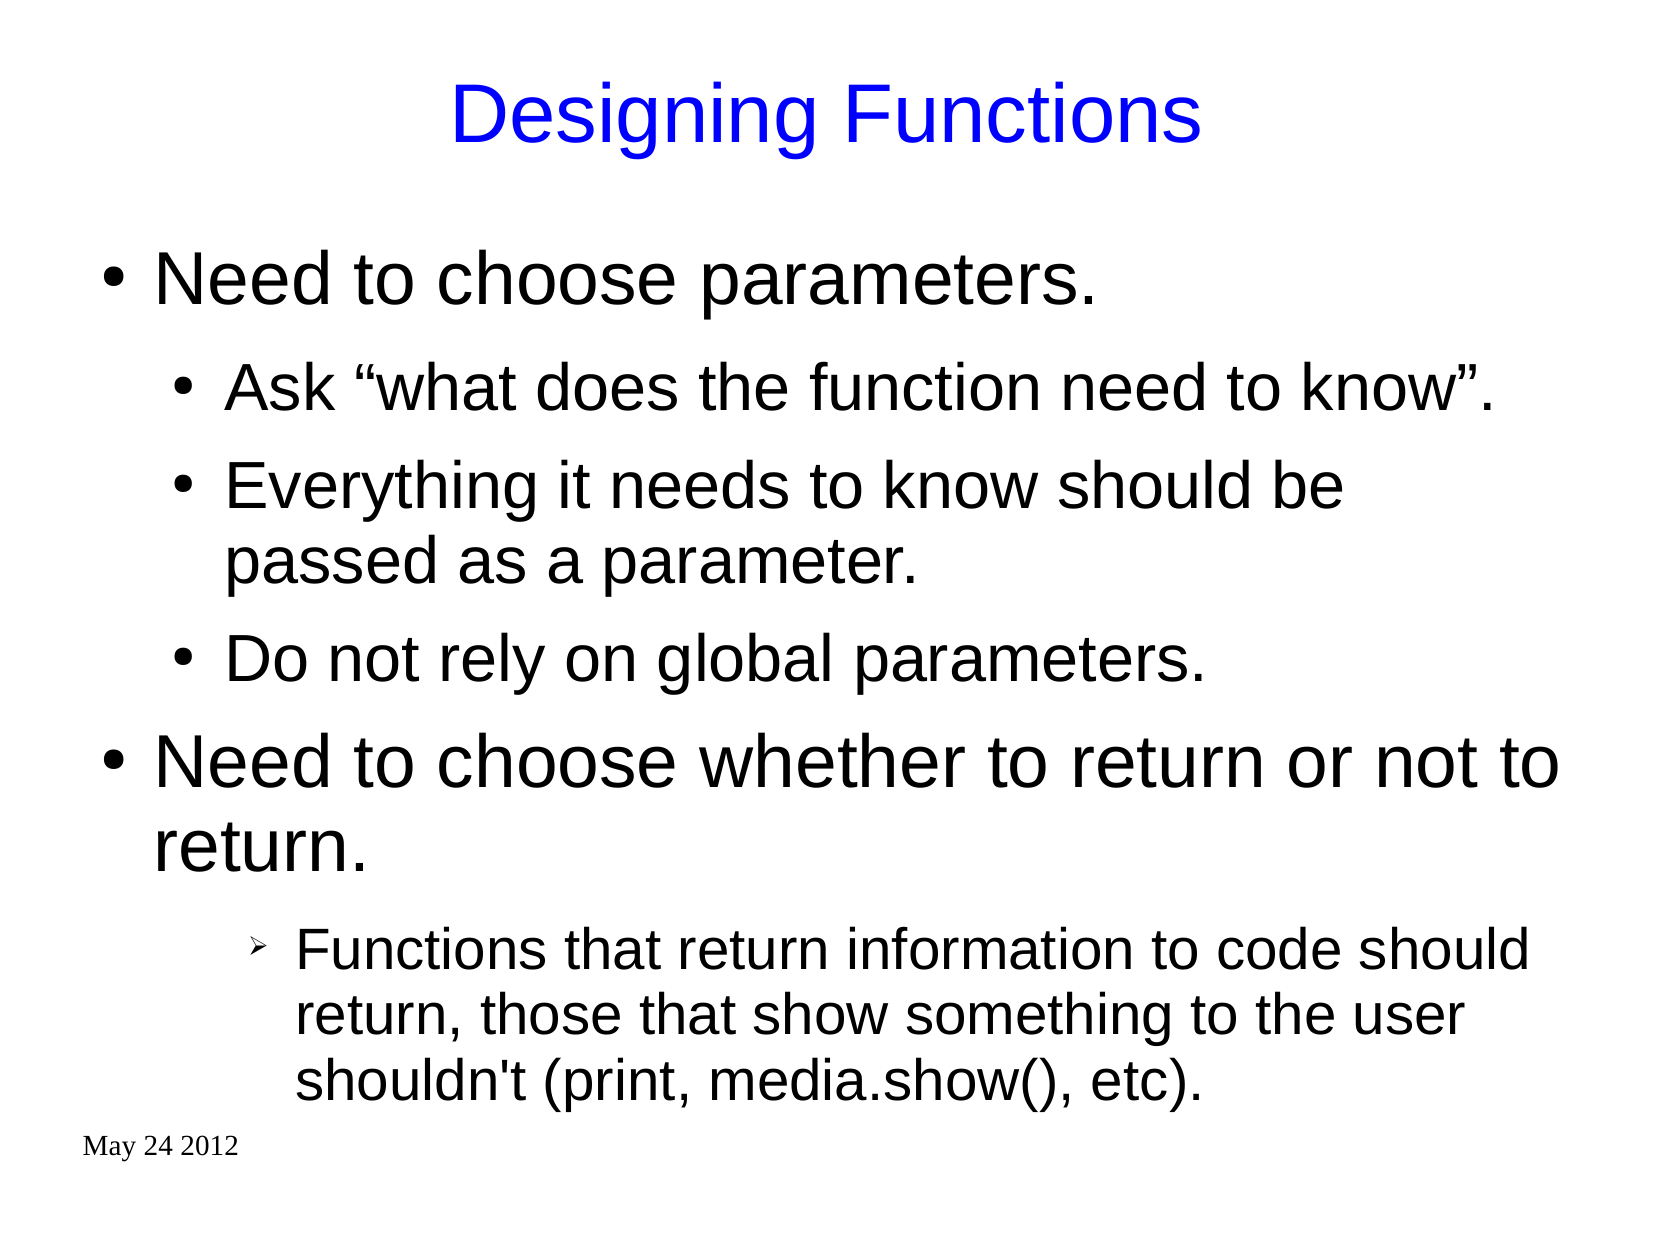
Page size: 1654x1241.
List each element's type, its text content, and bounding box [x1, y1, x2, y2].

title Designing Functions [82, 49, 1571, 178]
list Need to choose parameters. Ask “what does the function need to know”. Everything it needs to know should be passed as a parameter. Do not rely on global parameters. Need to choose whether to return or not to return. Functions that return information to code should return, those that show something to the user shouldn't (print, media.show(), etc). [82, 236, 1571, 1112]
